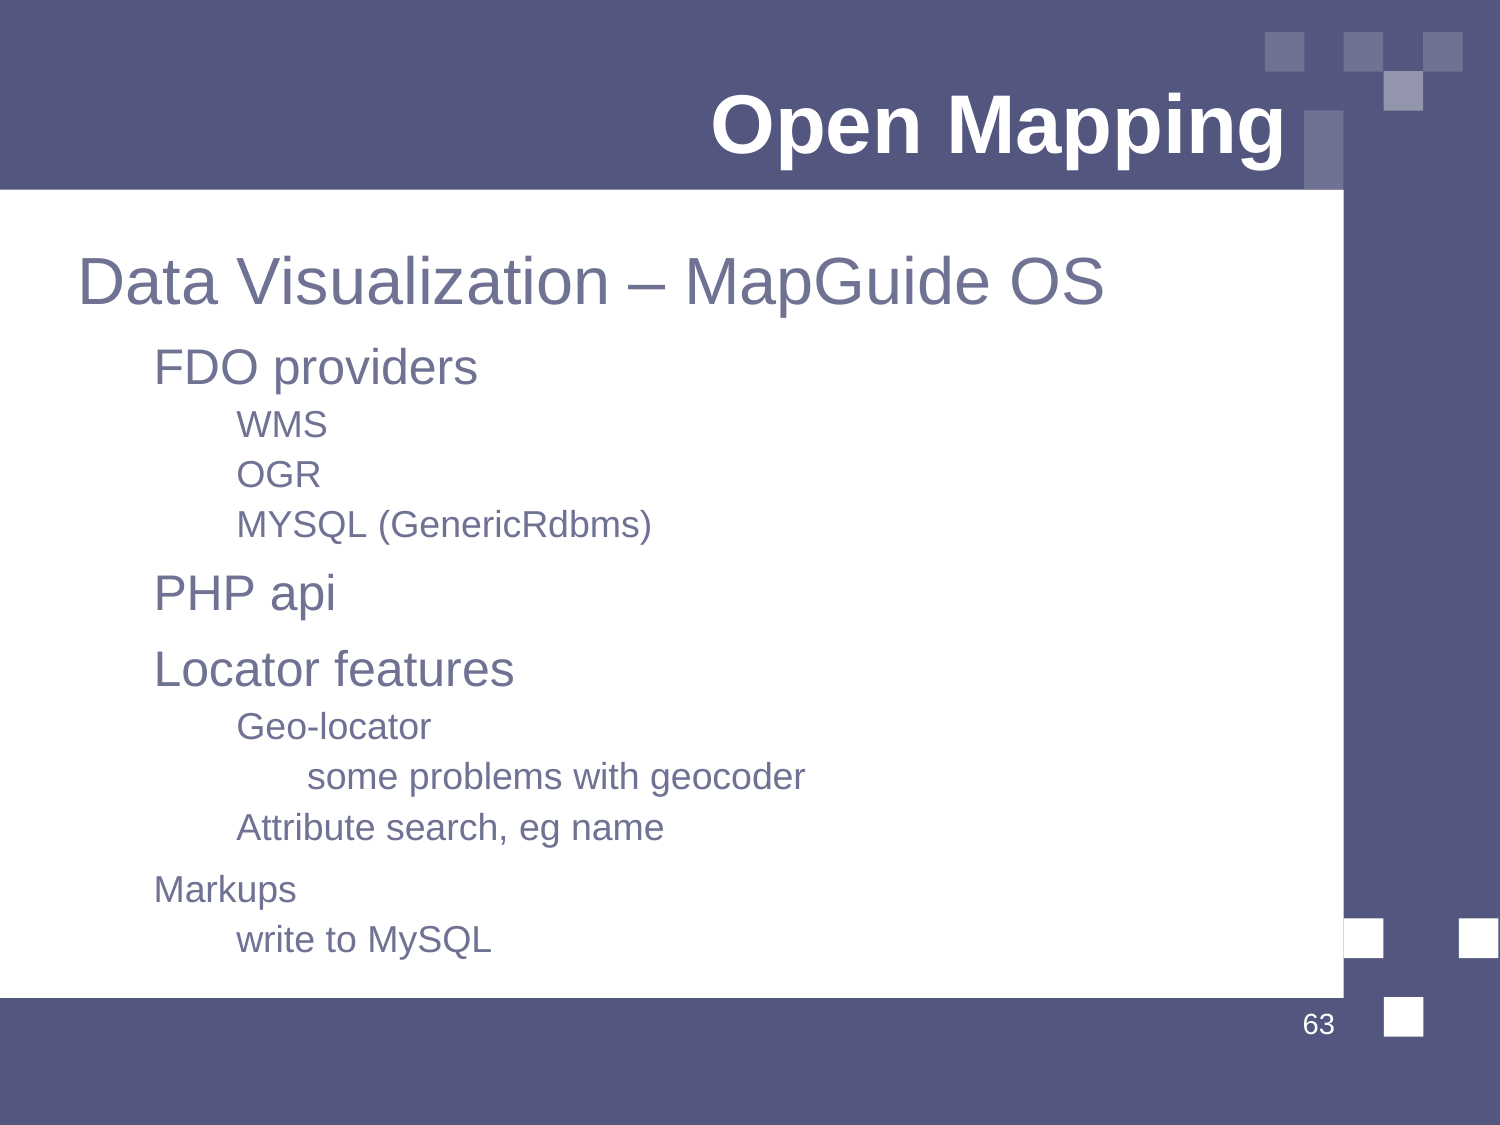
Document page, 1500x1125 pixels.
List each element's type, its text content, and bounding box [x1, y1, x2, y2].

list Data Visualization – MapGuide OS FDO providers WMS OGR MYSQL (GenericRdbms) PHP api Locator features Geo-locator some problems with geocoder Attribute search, eg name Markups write to MySQL [59, 206, 1289, 924]
title Open Mapping [58, 74, 1288, 176]
